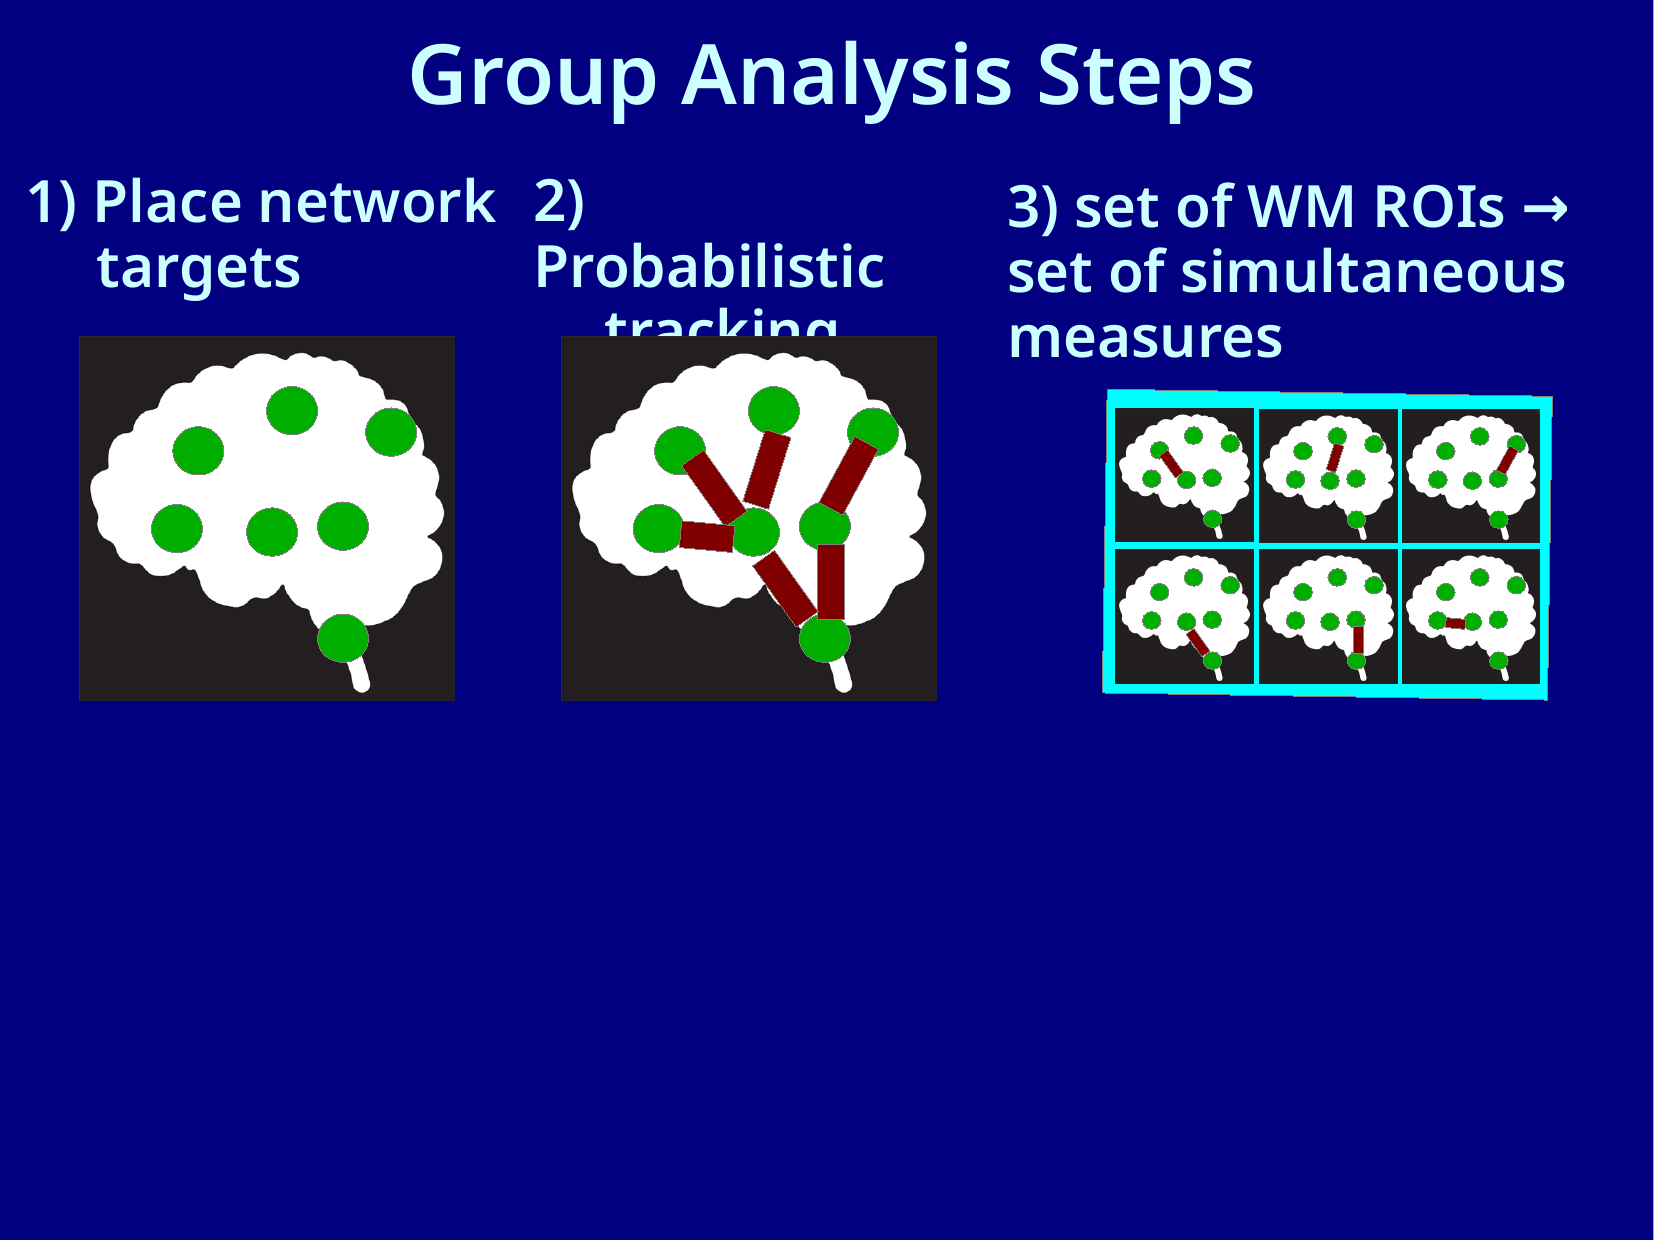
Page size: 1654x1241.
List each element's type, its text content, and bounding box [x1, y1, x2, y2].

picture [1402, 549, 1540, 684]
text_box [1102, 389, 1553, 701]
picture [79, 336, 455, 701]
text_box [317, 614, 369, 663]
picture [1259, 409, 1398, 543]
text_box [151, 504, 203, 553]
picture [1259, 549, 1398, 684]
text_box 3) set of WM ROIs → set of simultaneous measures [992, 165, 1654, 324]
text_box [633, 386, 899, 663]
text_box [246, 507, 298, 557]
text_box [266, 386, 318, 435]
picture [561, 336, 937, 701]
title Group Analysis Steps [0, 5, 1654, 142]
text_box [317, 501, 369, 551]
text_box 2) Probabilistic tracking [518, 159, 960, 337]
picture [1402, 409, 1540, 543]
text_box [365, 407, 417, 457]
text_box 1) Place network targets [10, 159, 518, 226]
picture [1115, 549, 1254, 684]
text_box [172, 426, 224, 475]
picture [1115, 408, 1254, 542]
